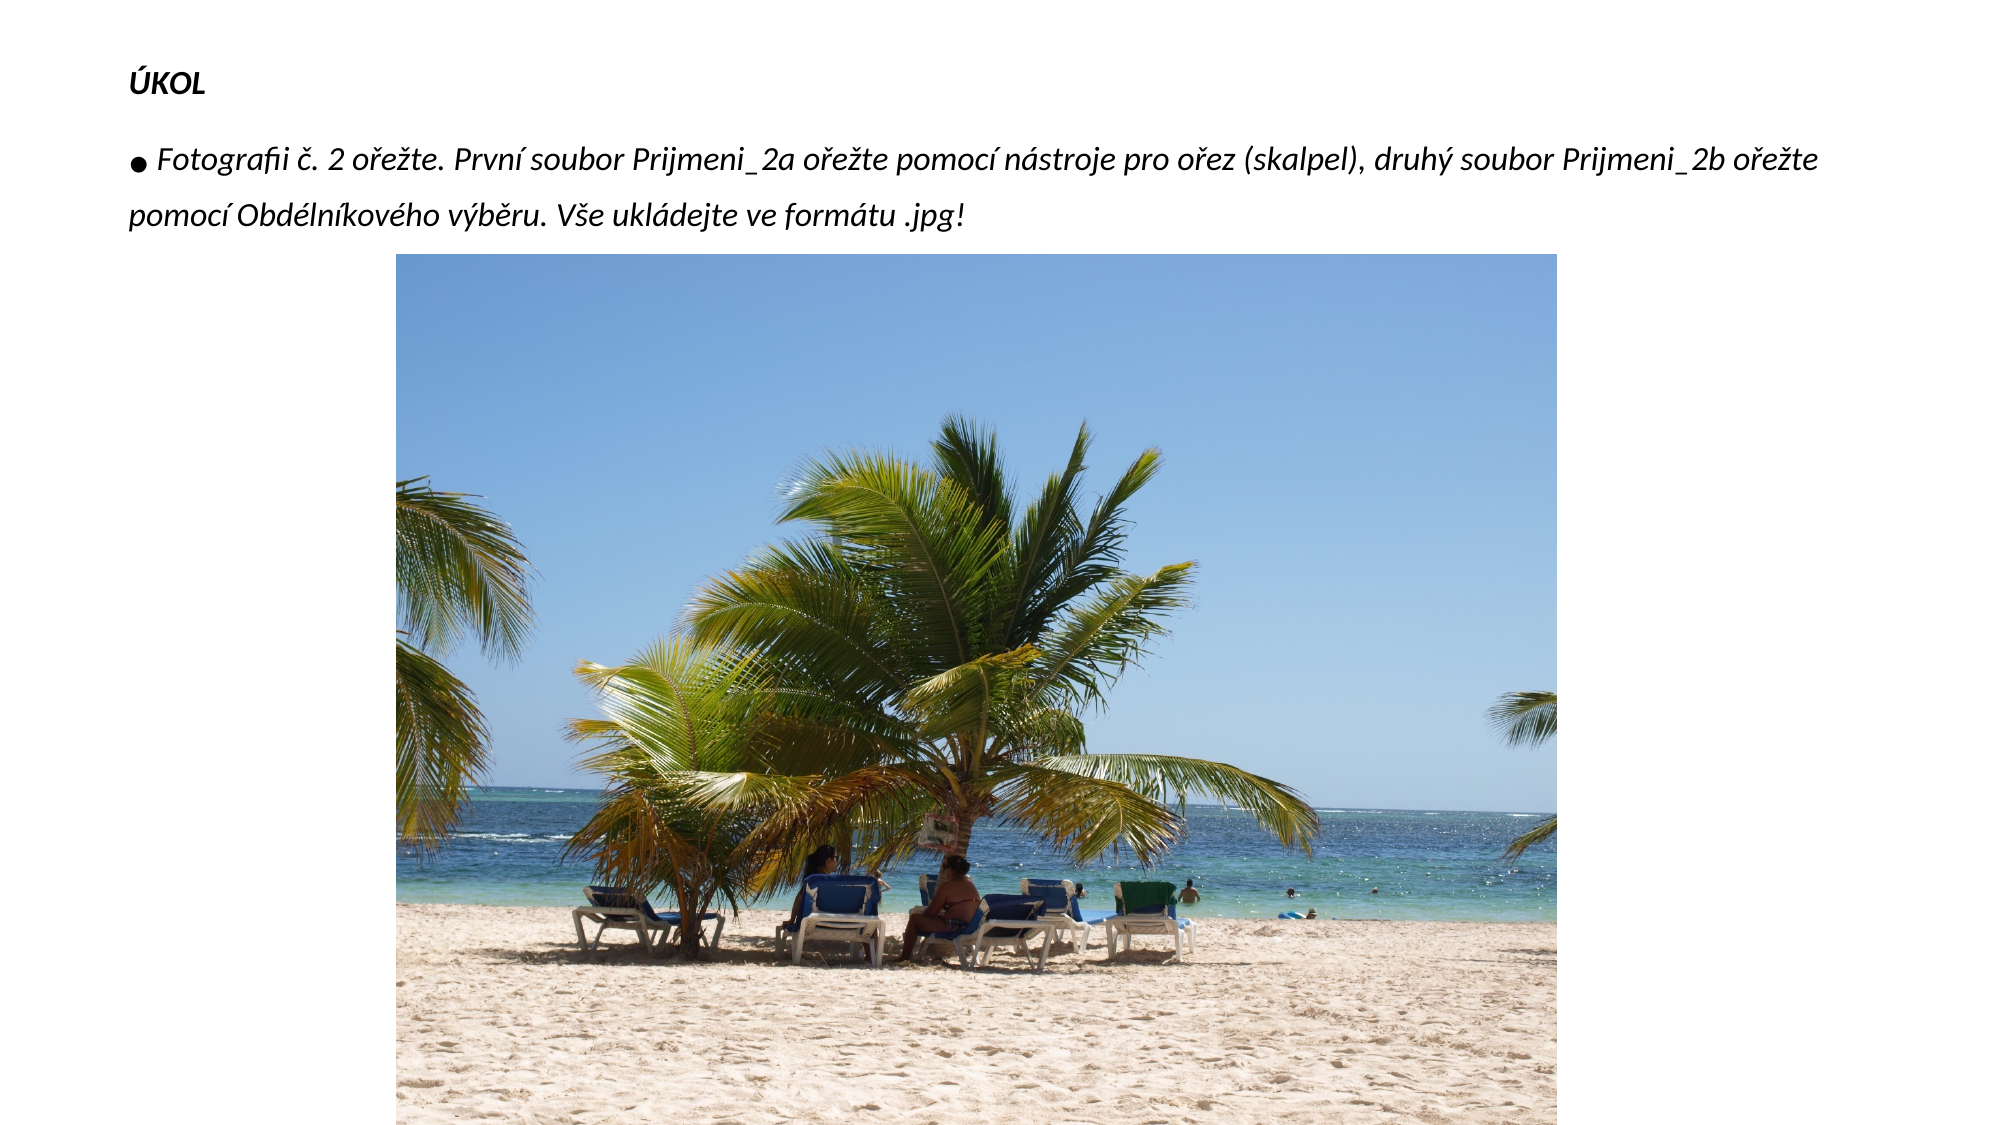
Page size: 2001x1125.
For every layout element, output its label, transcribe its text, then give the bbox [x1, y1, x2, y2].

list ÚKOL Fotografii č. 2 ořežte. První soubor Prijmeni_2a ořežte pomocí nástroje pro ořez (skalpel), druhý soubor Prijmeni_2b ořežte pomocí Obdélníkového výběru. Vše ukládejte ve formátu .jpg! [113, 59, 1839, 264]
picture [396, 254, 1557, 1125]
